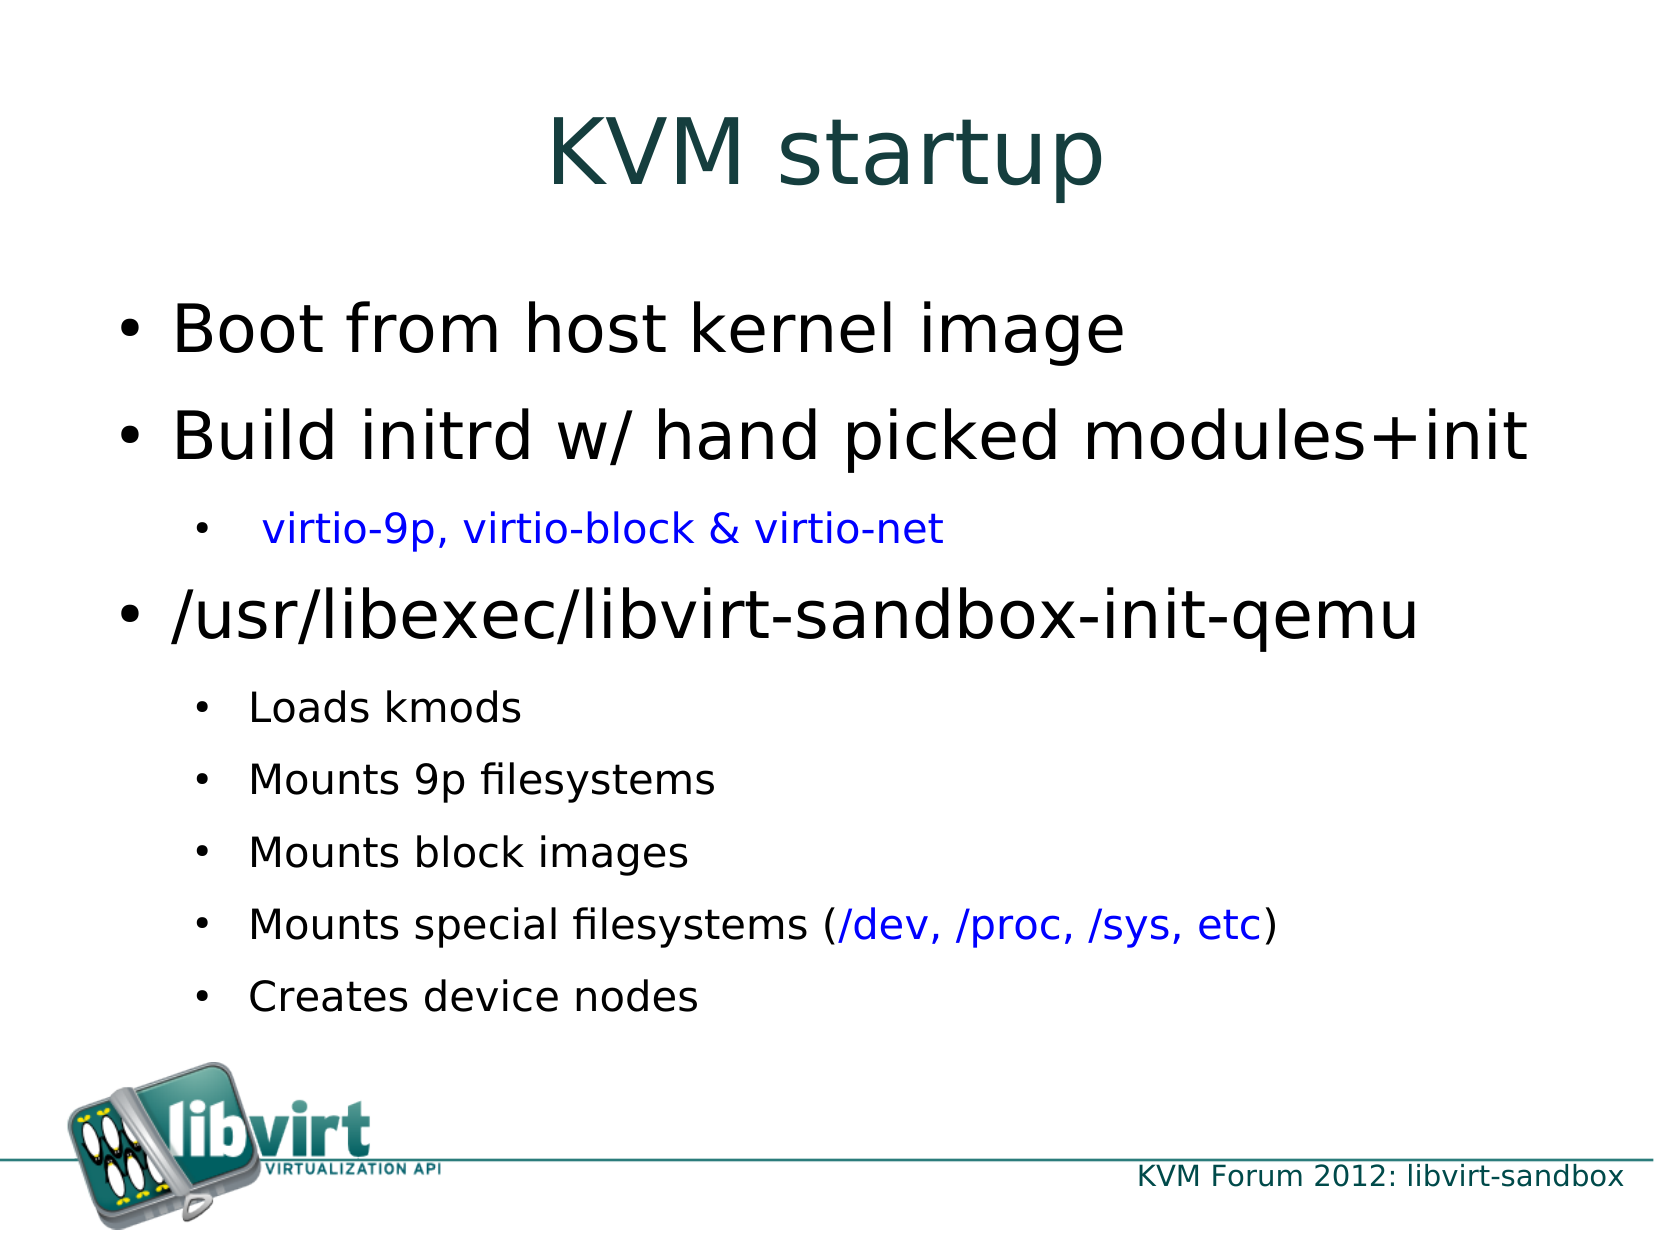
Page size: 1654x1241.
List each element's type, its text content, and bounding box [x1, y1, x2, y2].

picture [0, 1062, 1654, 1230]
list Boot from host kernel image Build initrd w/ hand picked modules+init virtio-9p, virtio-block & virtio-net /usr/libexec/libvirt-sandbox-init-qemu Loads kmods Mounts 9p filesystems Mounts block images Mounts special filesystems (/dev, /proc, /sys, etc) Creates device nodes [82, 290, 1571, 1062]
text_box KVM Forum 2012: libvirt-sandbox [1122, 1151, 1654, 1211]
title KVM startup [82, 49, 1571, 257]
